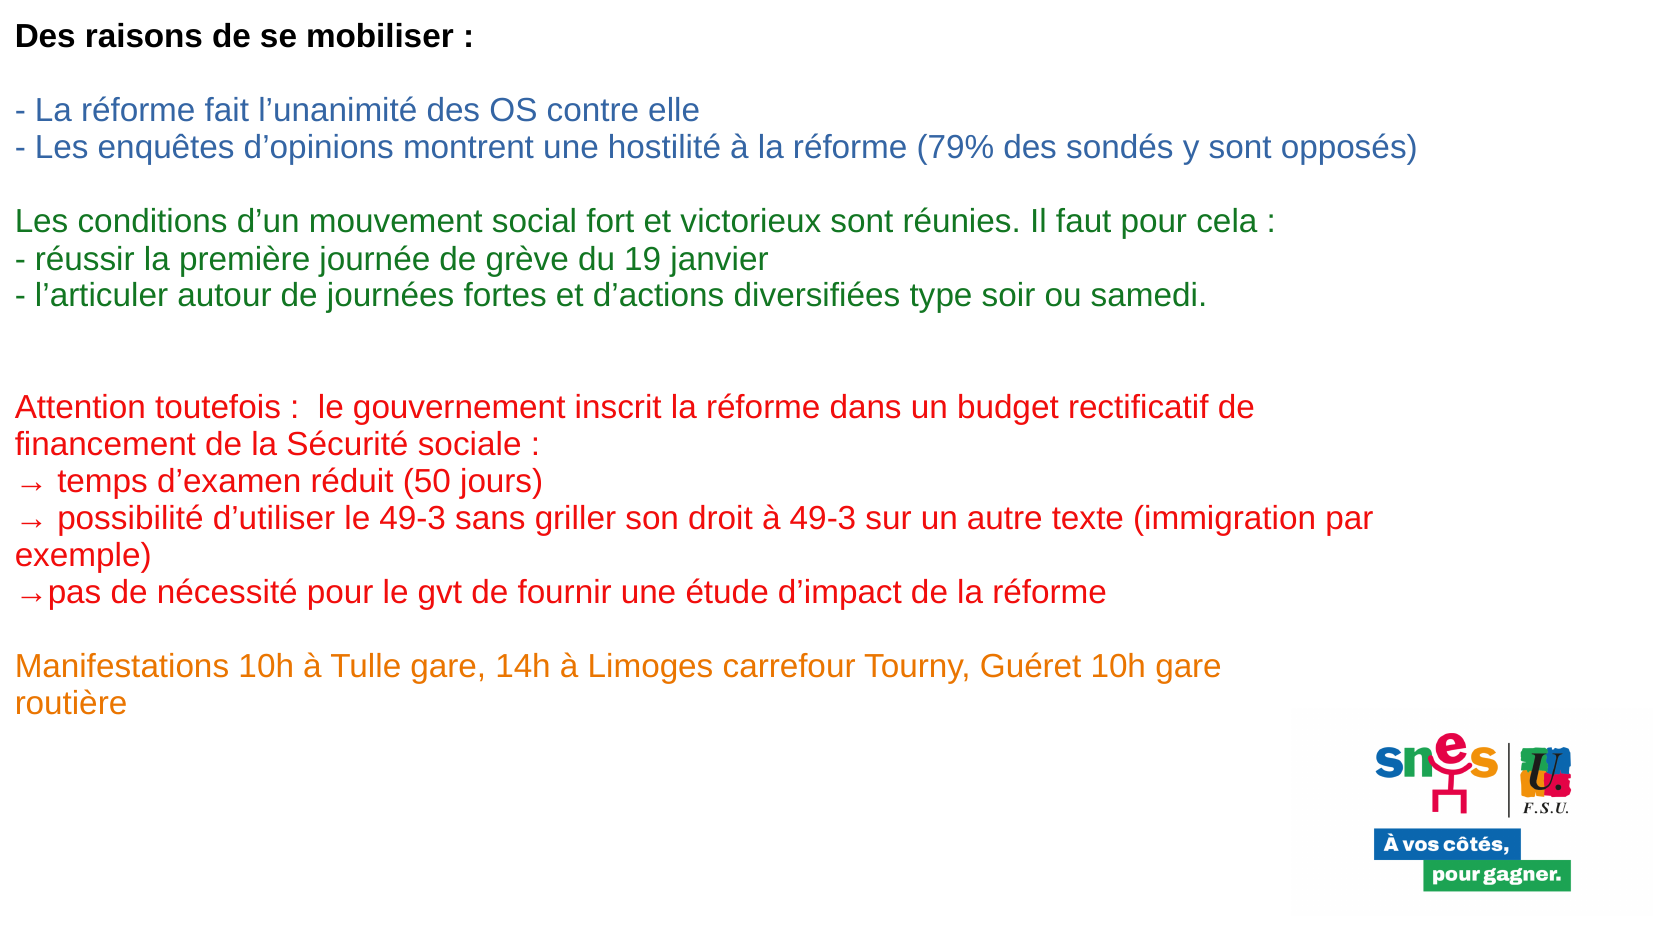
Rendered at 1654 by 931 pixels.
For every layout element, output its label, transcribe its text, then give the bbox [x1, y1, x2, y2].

picture [1291, 708, 1654, 916]
text_box Des raisons de se mobiliser : - La réforme fait l’unanimité des OS contre elle - Les enquêtes d’opinions montrent une hostilité à la réforme (79% des sondés y sont opposés) Les conditions d’un mouvement social fort et victorieux sont réunies. Il faut pour cela : - réussir la première journée de grève du 19 janvier - l’articuler autour de journées fortes et d’actions diversifiées type soir ou samedi. Attention toutefois : le gouvernement inscrit la réforme dans un budget rectificatif de financement de la Sécurité sociale : → temps d’examen réduit (50 jours) → possibilité d’utiliser le 49-3 sans griller son droit à 49-3 sur un autre texte (immigration par exemple) →pas de nécessité pour le gvt de fournir une étude d’impact de la réforme Manifestations 10h à Tulle gare, 14h à Limoges carrefour Tourny, Guéret 10h gare routière [0, 10, 1447, 931]
